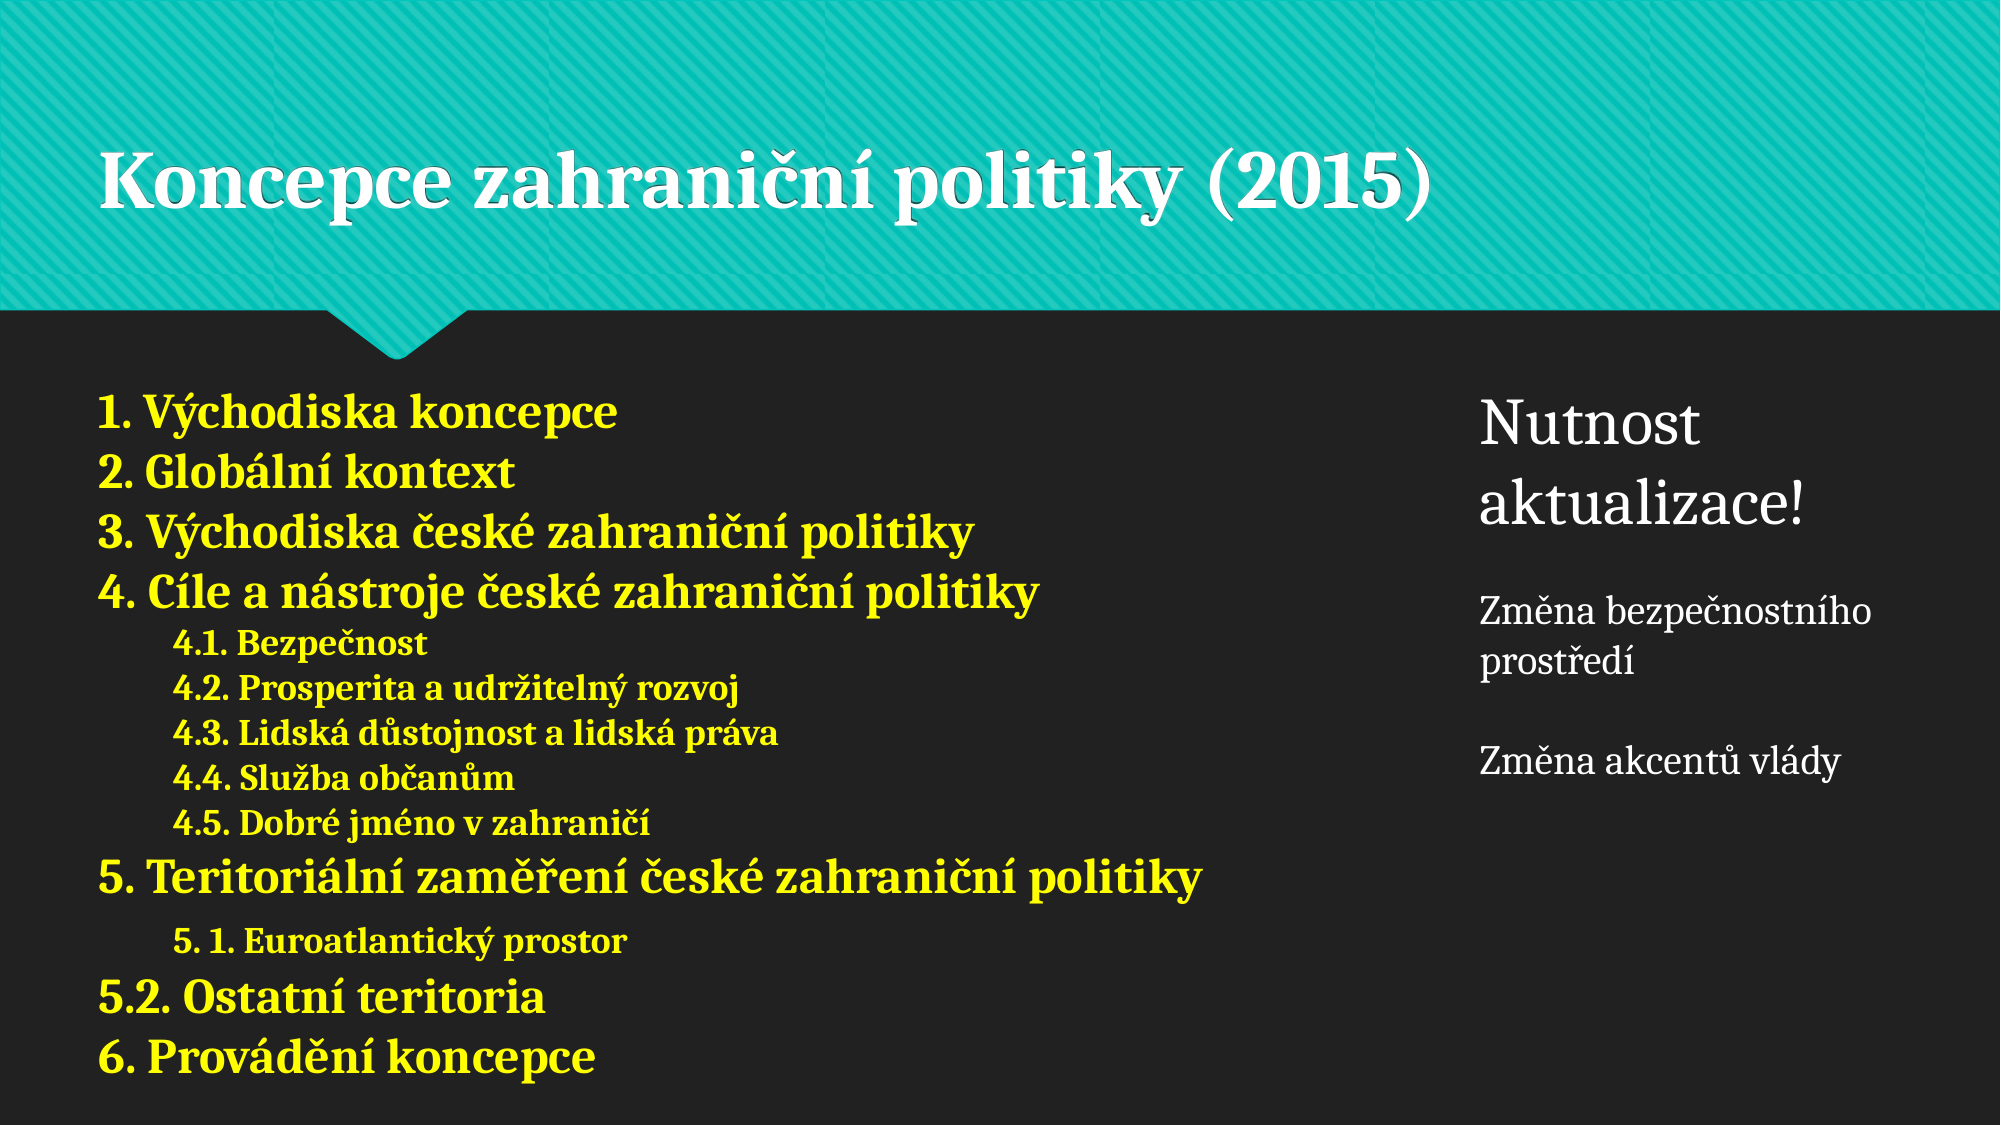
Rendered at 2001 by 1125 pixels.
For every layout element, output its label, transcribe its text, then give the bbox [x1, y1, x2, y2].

text_box Nutnost aktualizace! Změna bezpečnostního prostředí Změna akcentů vlády [1464, 370, 1970, 795]
text_box 1. Východiska koncepce 2. Globální kontext 3. Východiska české zahraniční politiky 4. Cíle a nástroje české zahraniční politiky 4.1. Bezpečnost 4.2. Prosperita a udržitelný rozvoj 4.3. Lidská důstojnost a lidská práva 4.4. Služba občanům 4.5. Dobré jméno v zahraničí 5. Teritoriální zaměření české zahraniční politiky 5. 1. Euroatlantický prostor 5.2. Ostatní teritoria 6. Provádění koncepce [83, 371, 1219, 1125]
title Koncepce zahraniční politiky (2015) [83, 73, 1818, 233]
